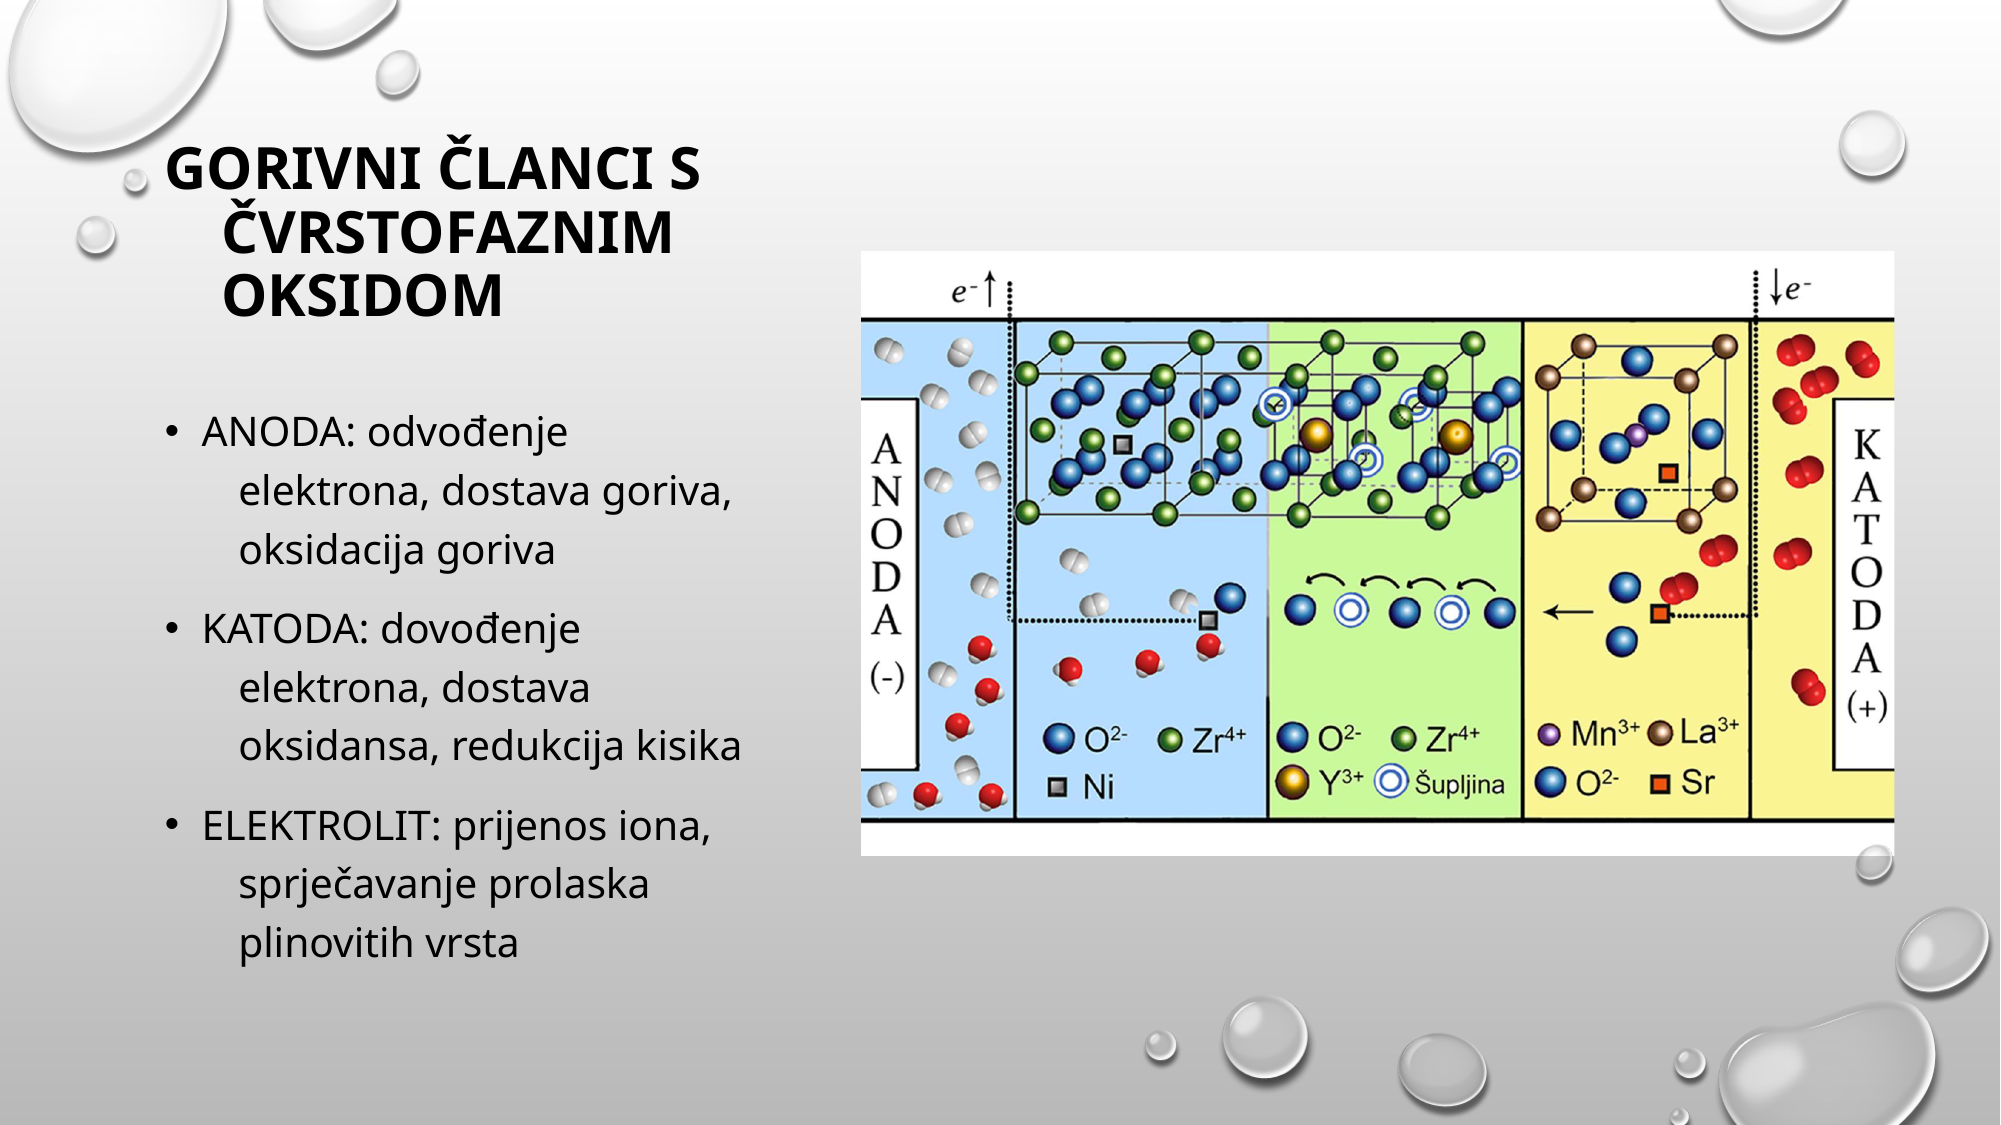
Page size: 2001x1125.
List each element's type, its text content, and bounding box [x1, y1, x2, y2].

title GORIVNI ČLANCI S ČVRSTOFAZNIM OKSIDOM [149, 105, 764, 364]
list Anoda: odvođenje elektrona, dostava goriva, oksidacija goriva Katoda: dovođenje elektrona, dostava oksidansa, redukcija kisika Elektrolit: prijenos iona, sprječavanje prolaska plinovitih vrsta [149, 388, 764, 1025]
picture [0, 0, 2000, 1125]
